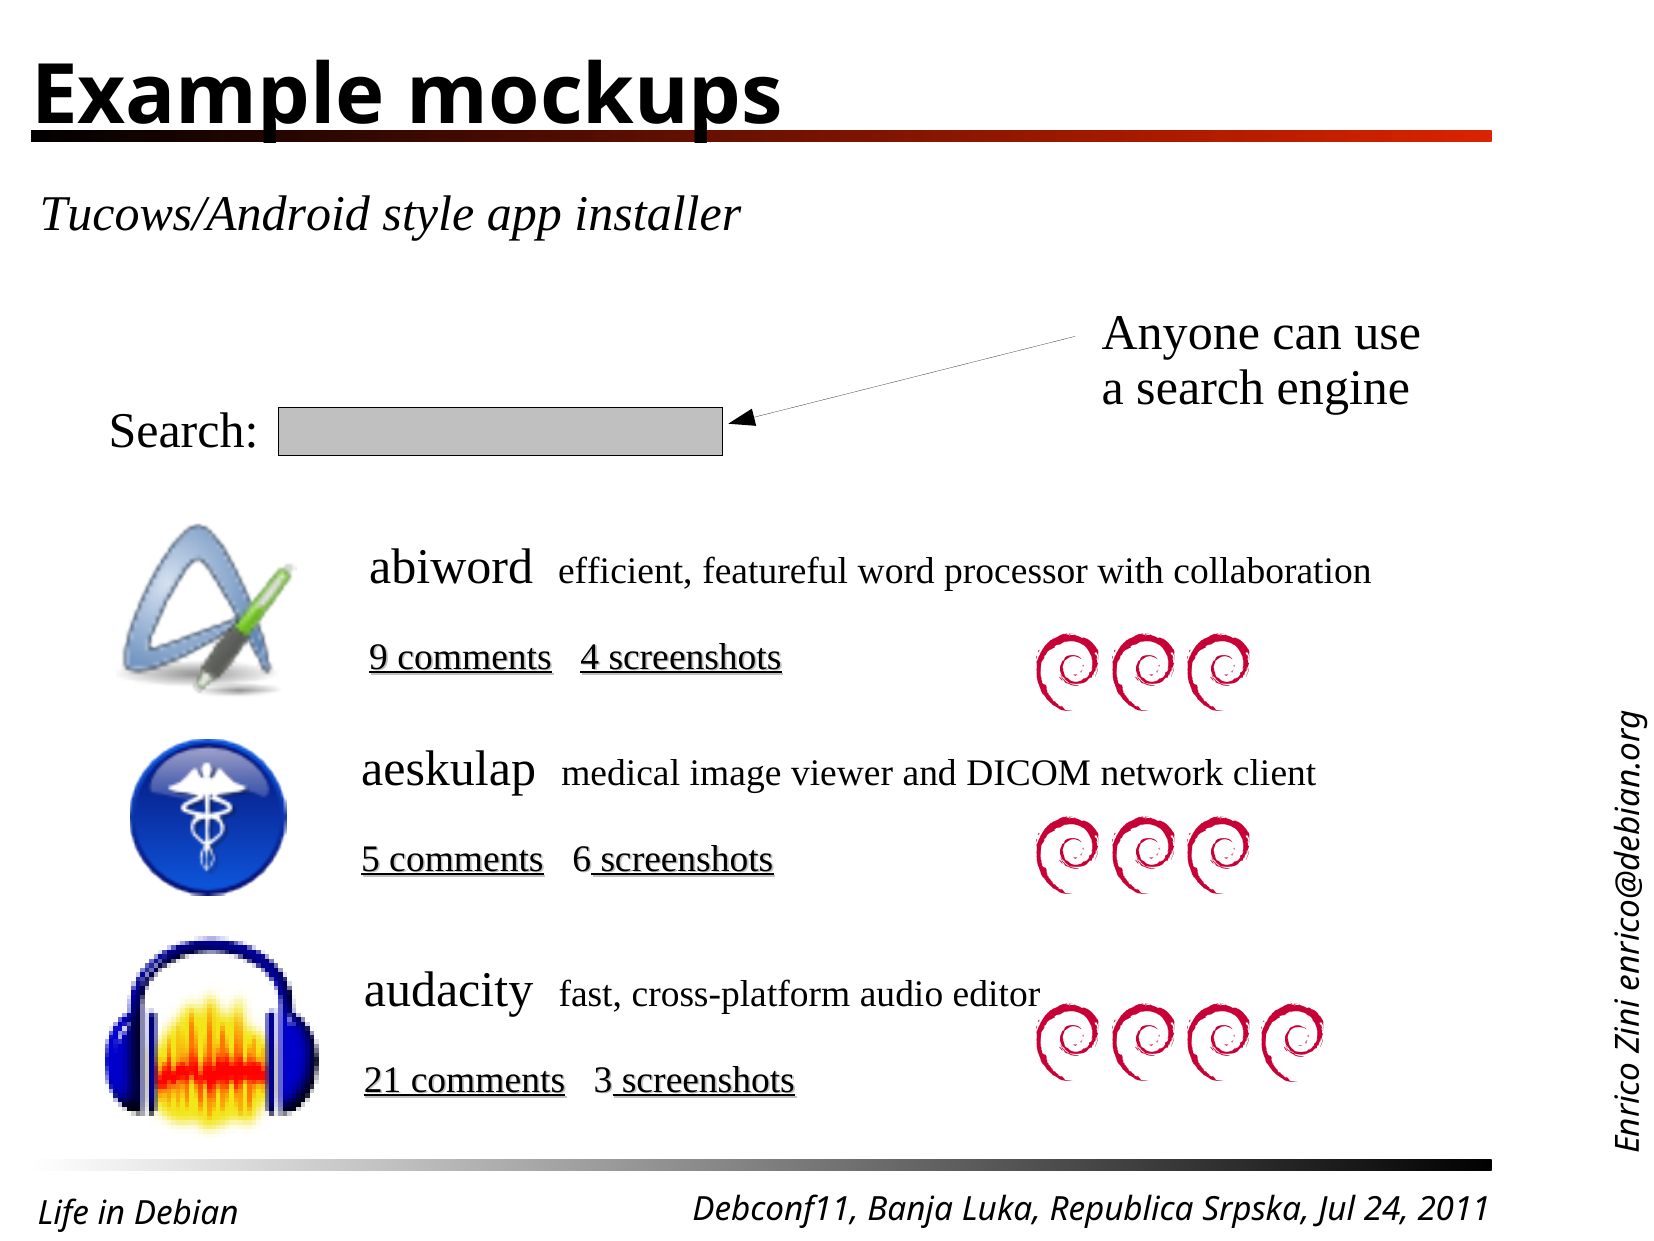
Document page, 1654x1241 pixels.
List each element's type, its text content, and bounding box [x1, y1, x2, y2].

text_box Search: [108, 402, 490, 458]
picture [1035, 880, 1099, 894]
picture [1111, 880, 1175, 894]
picture [1260, 1003, 1324, 1082]
picture [1111, 1003, 1175, 1081]
text_box [278, 407, 723, 456]
picture [116, 523, 297, 705]
text_box audacity fast, cross-platform audio editor 21 comments 3 screenshots [363, 961, 1042, 1101]
picture [1042, 1003, 1099, 1081]
text_box aeskulap medical image viewer and DICOM network client 5 comments 6 screenshots [361, 740, 1318, 880]
picture [1035, 678, 1099, 711]
text_box Example mockups [31, 34, 1438, 168]
picture [1111, 678, 1175, 711]
text_box abiword efficient, featureful word processor with collaboration 9 comments 4 screenshots [369, 538, 1373, 678]
picture [105, 928, 319, 1143]
picture [130, 739, 287, 896]
picture [1186, 1003, 1250, 1081]
picture [1186, 678, 1250, 711]
text_box Anyone can use a search engine [1101, 304, 1422, 416]
text_box Tucows/Android style app installer [39, 185, 1431, 241]
picture [1186, 880, 1250, 894]
